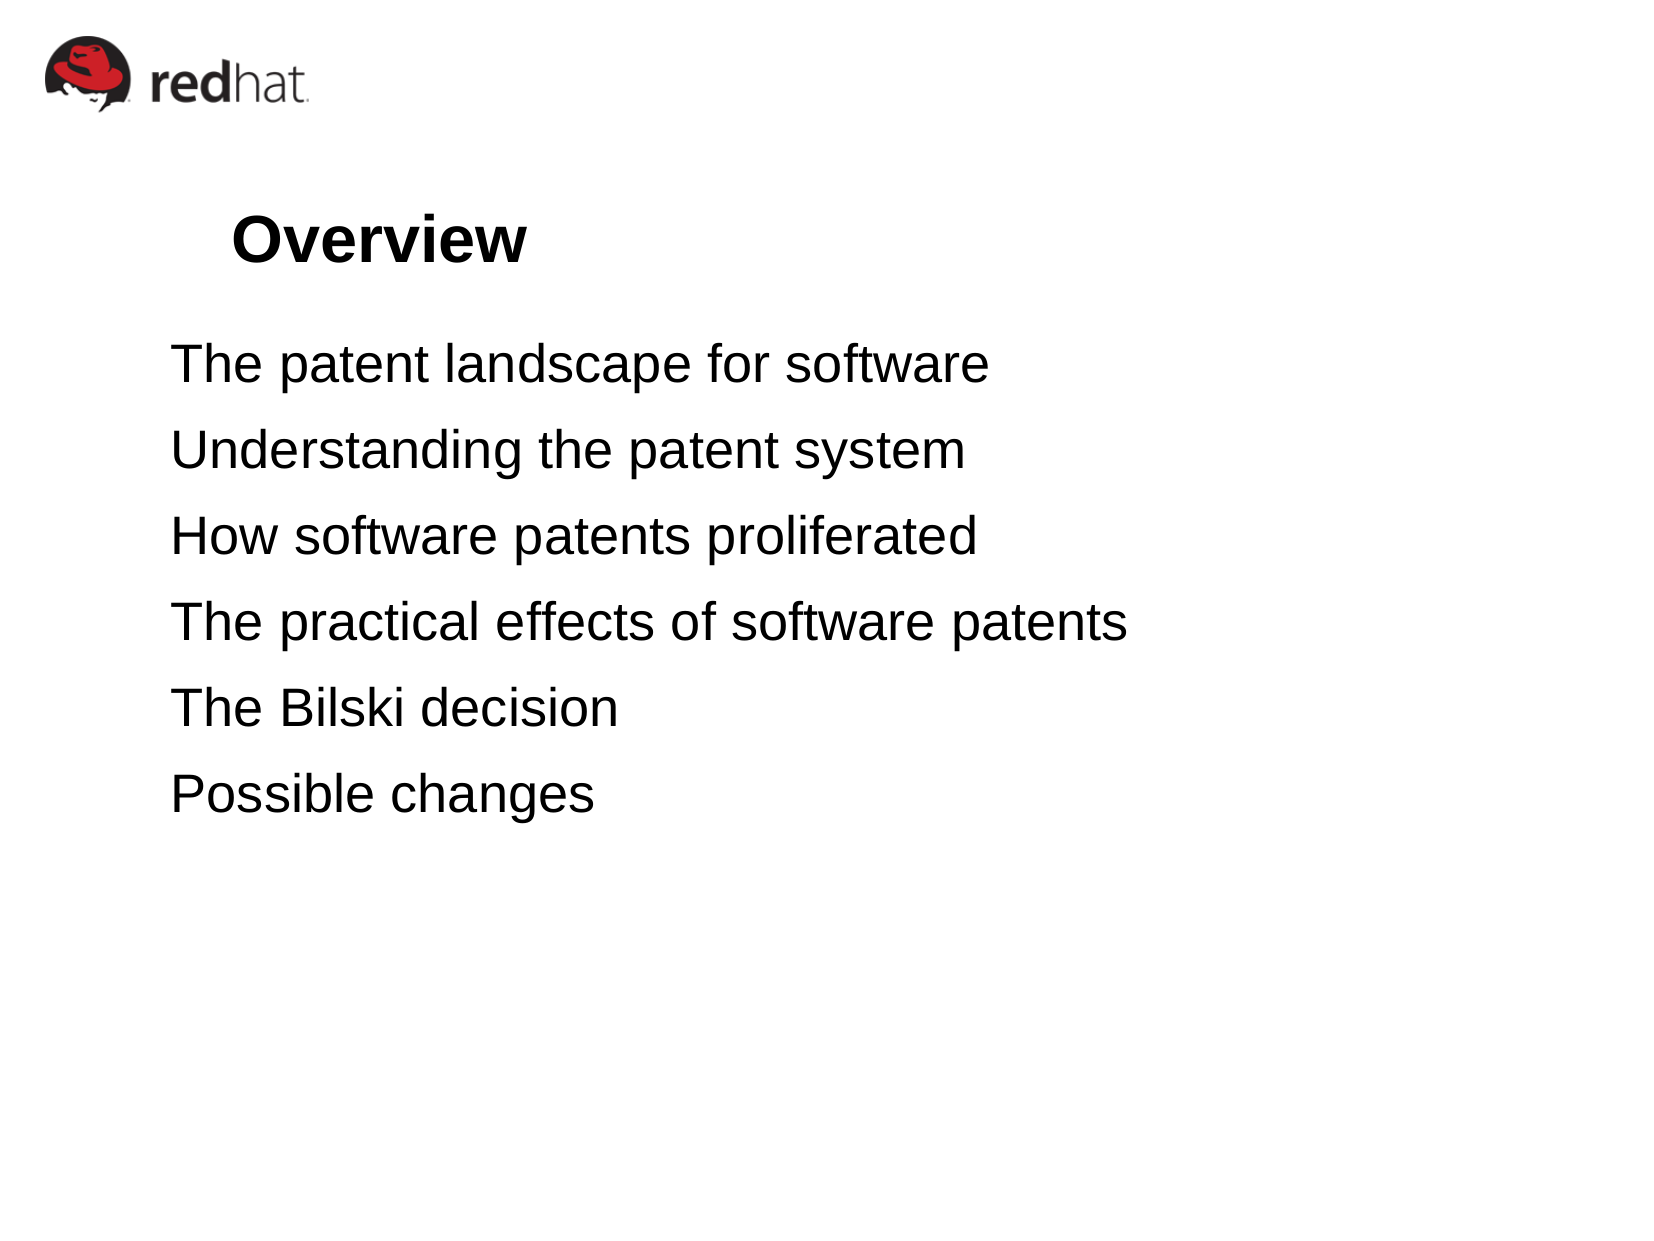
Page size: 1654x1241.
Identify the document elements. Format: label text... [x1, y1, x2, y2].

picture [45, 36, 309, 122]
list The patent landscape for software Understanding the patent system How software patents proliferated The practical effects of software patents The Bilski decision Possible changes [152, 337, 1498, 1116]
title Overview [156, 204, 1502, 280]
